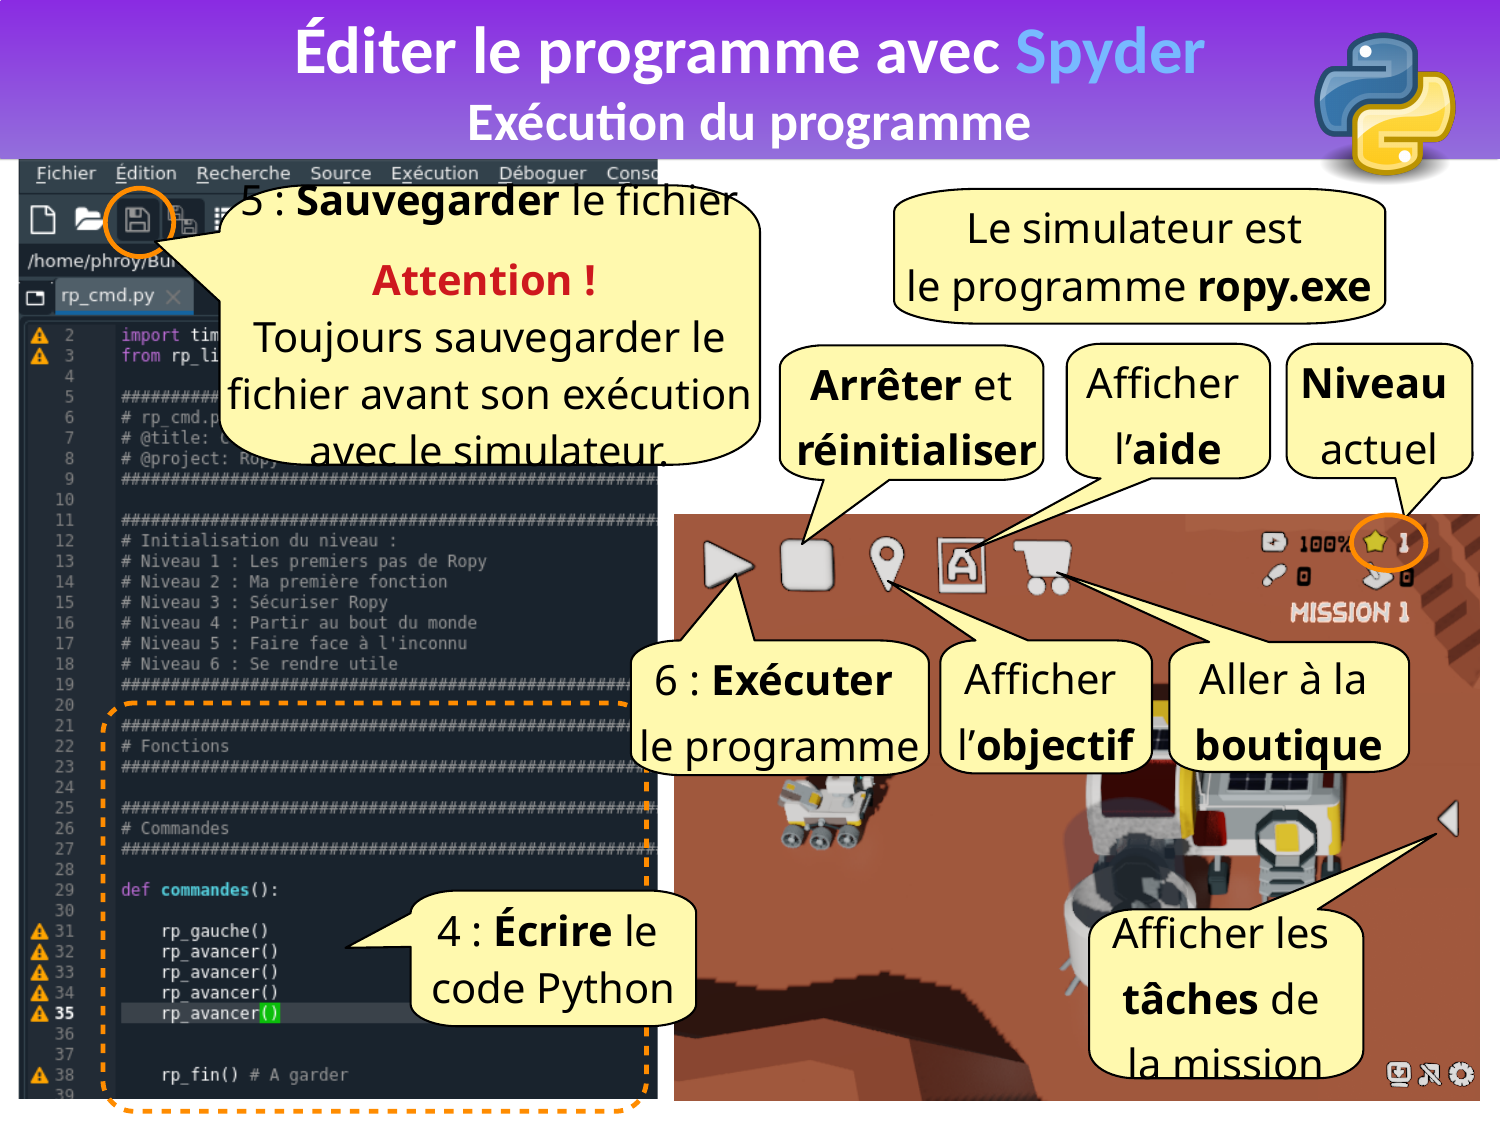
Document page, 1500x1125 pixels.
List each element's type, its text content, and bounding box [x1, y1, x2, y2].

text_box Afficher l’aide [965, 343, 1271, 552]
text_box Le simulateur est le programme ropy.exe [894, 188, 1386, 324]
text_box 5 : Sauvegarder le fichier Attention ! Toujours sauvegarder le fichier avant son exécution avec le simulateur. [154, 185, 760, 465]
text_box 4 : Écrire le code Python [345, 890, 697, 1027]
text_box Afficher les tâches de la mission [1089, 833, 1437, 1079]
text_box Éditer le programme avec Spyder Exécution du programme [0, 0, 1500, 159]
picture [18, 159, 658, 1099]
picture [1305, 29, 1465, 189]
picture [108, 191, 171, 254]
text_box Niveau actuel [1286, 343, 1473, 516]
text_box Arrêter et réinitialiser [779, 345, 1044, 545]
text_box Afficher l’objectif [887, 580, 1152, 774]
picture [1354, 518, 1423, 568]
text_box Aller à la boutique [1056, 572, 1410, 772]
picture [674, 514, 1480, 1101]
text_box 6 : Exécuter le programme [630, 573, 929, 776]
